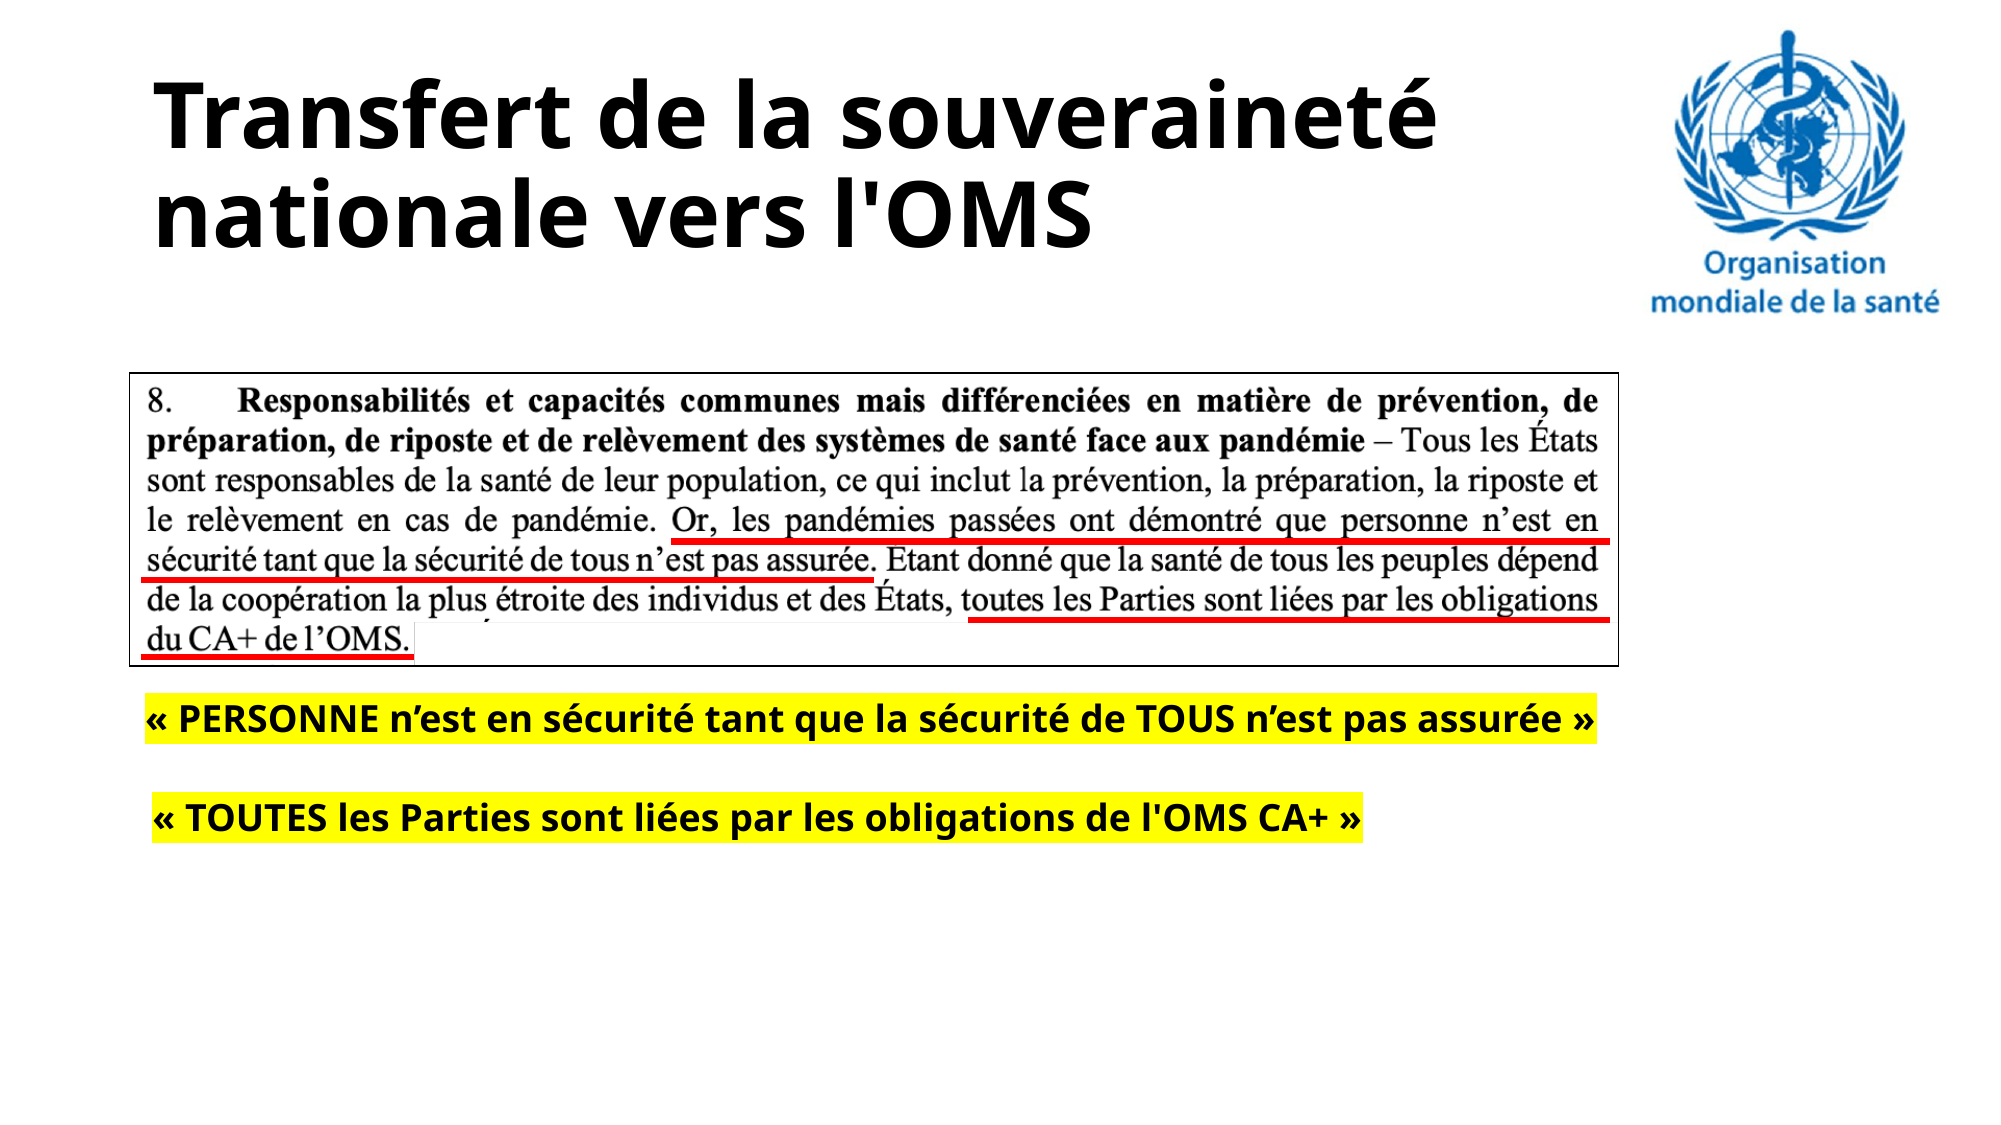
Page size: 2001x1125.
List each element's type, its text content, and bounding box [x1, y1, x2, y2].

picture [1617, 0, 1978, 360]
title Transfert de la souveraineté nationale vers l'OMS [137, 59, 1617, 278]
text_box « PERSONNE n’est en sécurité tant que la sécurité de TOUS n’est pas assurée » [130, 687, 1856, 749]
picture [130, 373, 1618, 666]
text_box « TOUTES les Parties sont liées par les obligations de l'OMS CA+ » [137, 786, 1863, 848]
